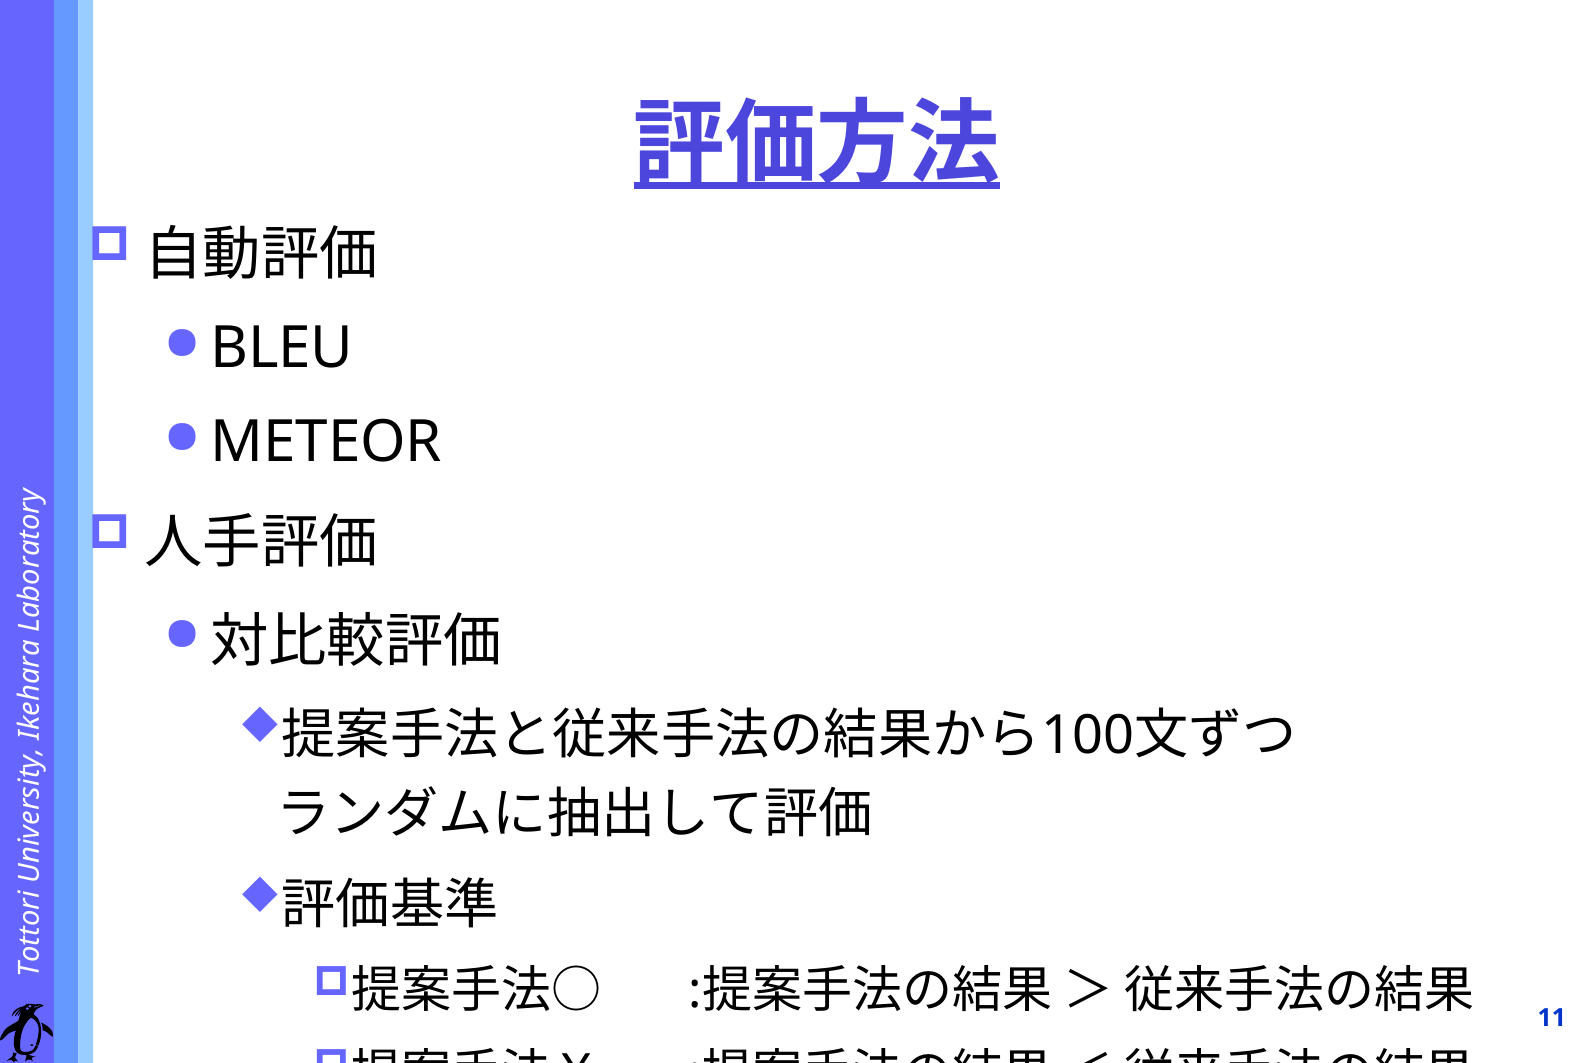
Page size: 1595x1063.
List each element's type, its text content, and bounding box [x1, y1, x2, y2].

list 自動評価 BLEU METEOR 人手評価 対比較評価 提案手法と従来手法の結果から100文ずつ ランダムに抽出して評価 評価基準 提案手法○ :提案手法の結果 ＞ 従来手法の結果 提案手法Ｘ :提案手法の結果 ＜ 従来手法の結果 差がない :提案手法の結果 ≒ 従来手法の結果 同一 :提案手法の結果 ＝ 従来手法の結果 [88, 206, 1537, 988]
title 評価方法 [92, 24, 1542, 247]
